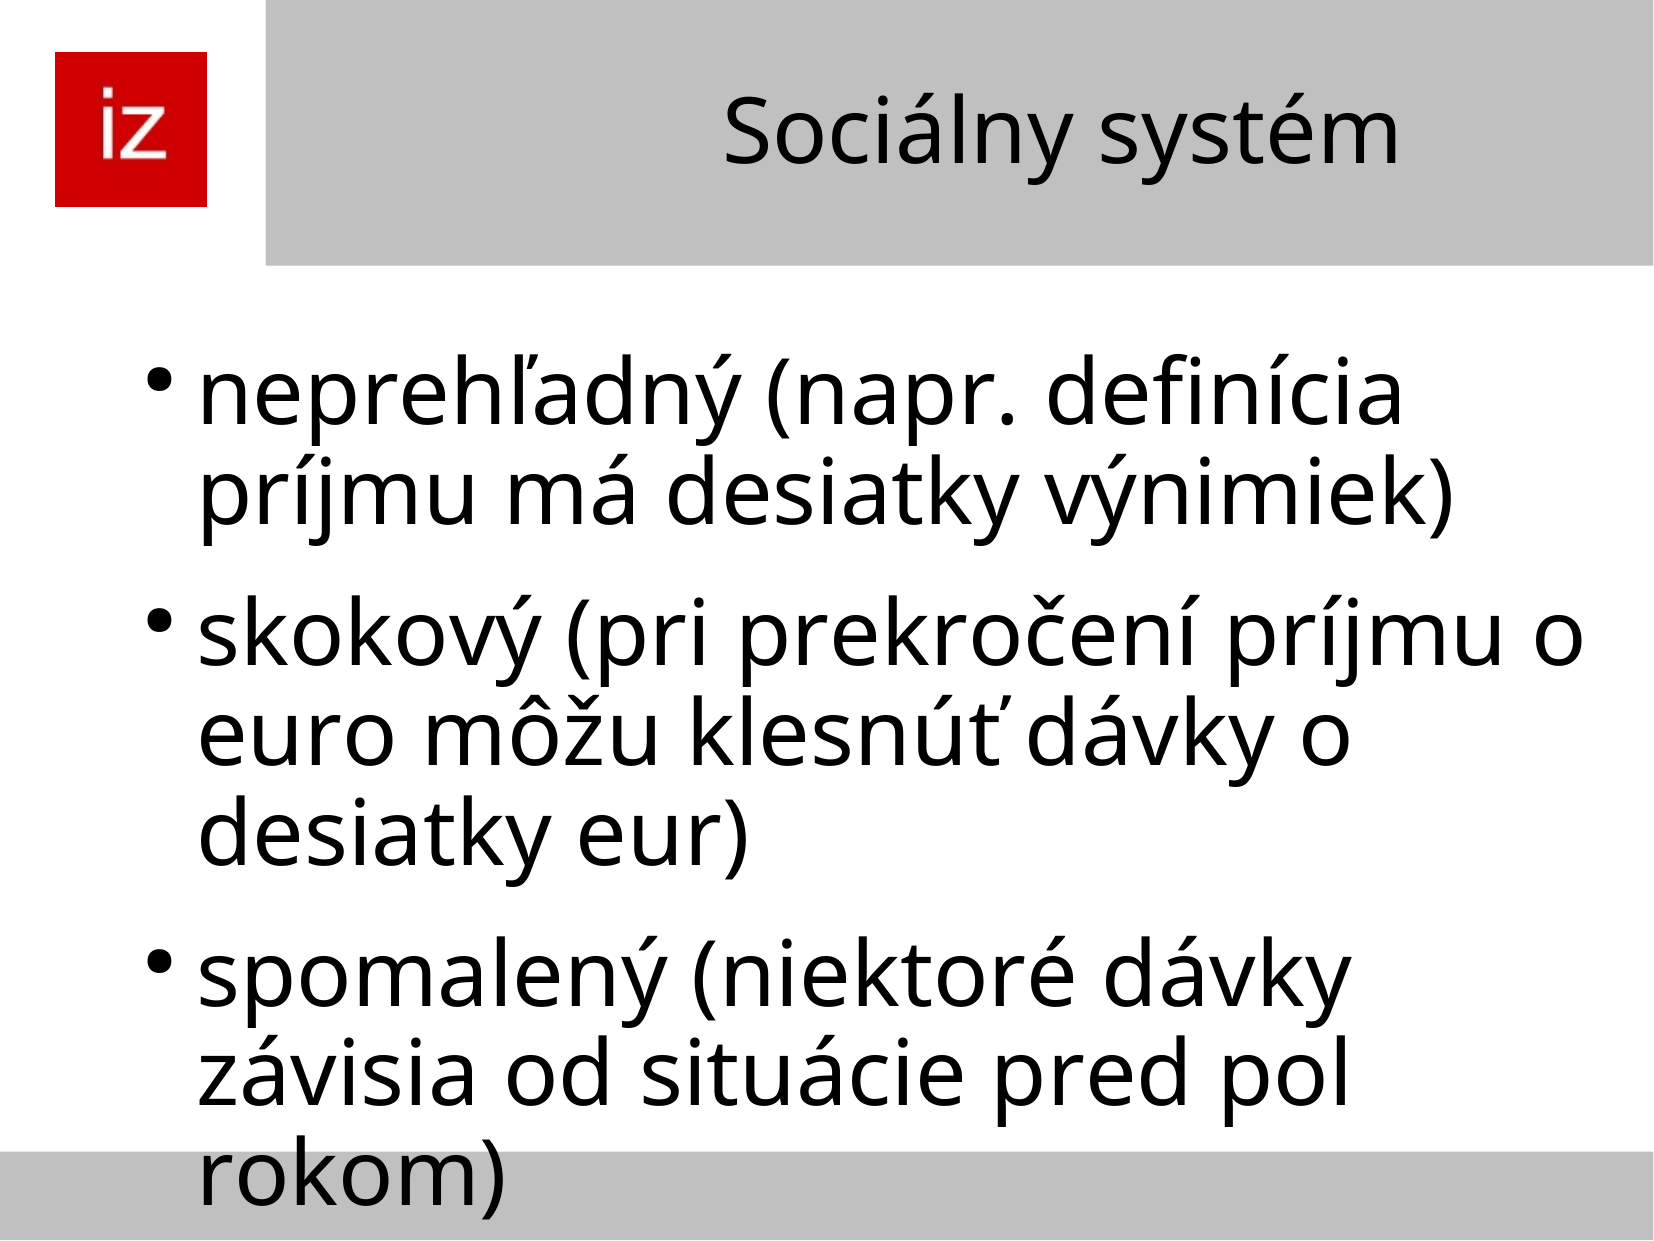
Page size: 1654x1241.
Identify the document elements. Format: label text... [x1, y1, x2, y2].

picture [55, 52, 207, 207]
list neprehľadný (napr. definícia príjmu má desiatky výnimiek) skokový (pri prekročení príjmu o euro môžu klesnúť dávky o desiatky eur) spomalený (niektoré dávky závisia od situácie pred pol rokom) iba formálne zásluhový … [29, 344, 1654, 1241]
title Sociálny systém [561, 29, 1565, 237]
